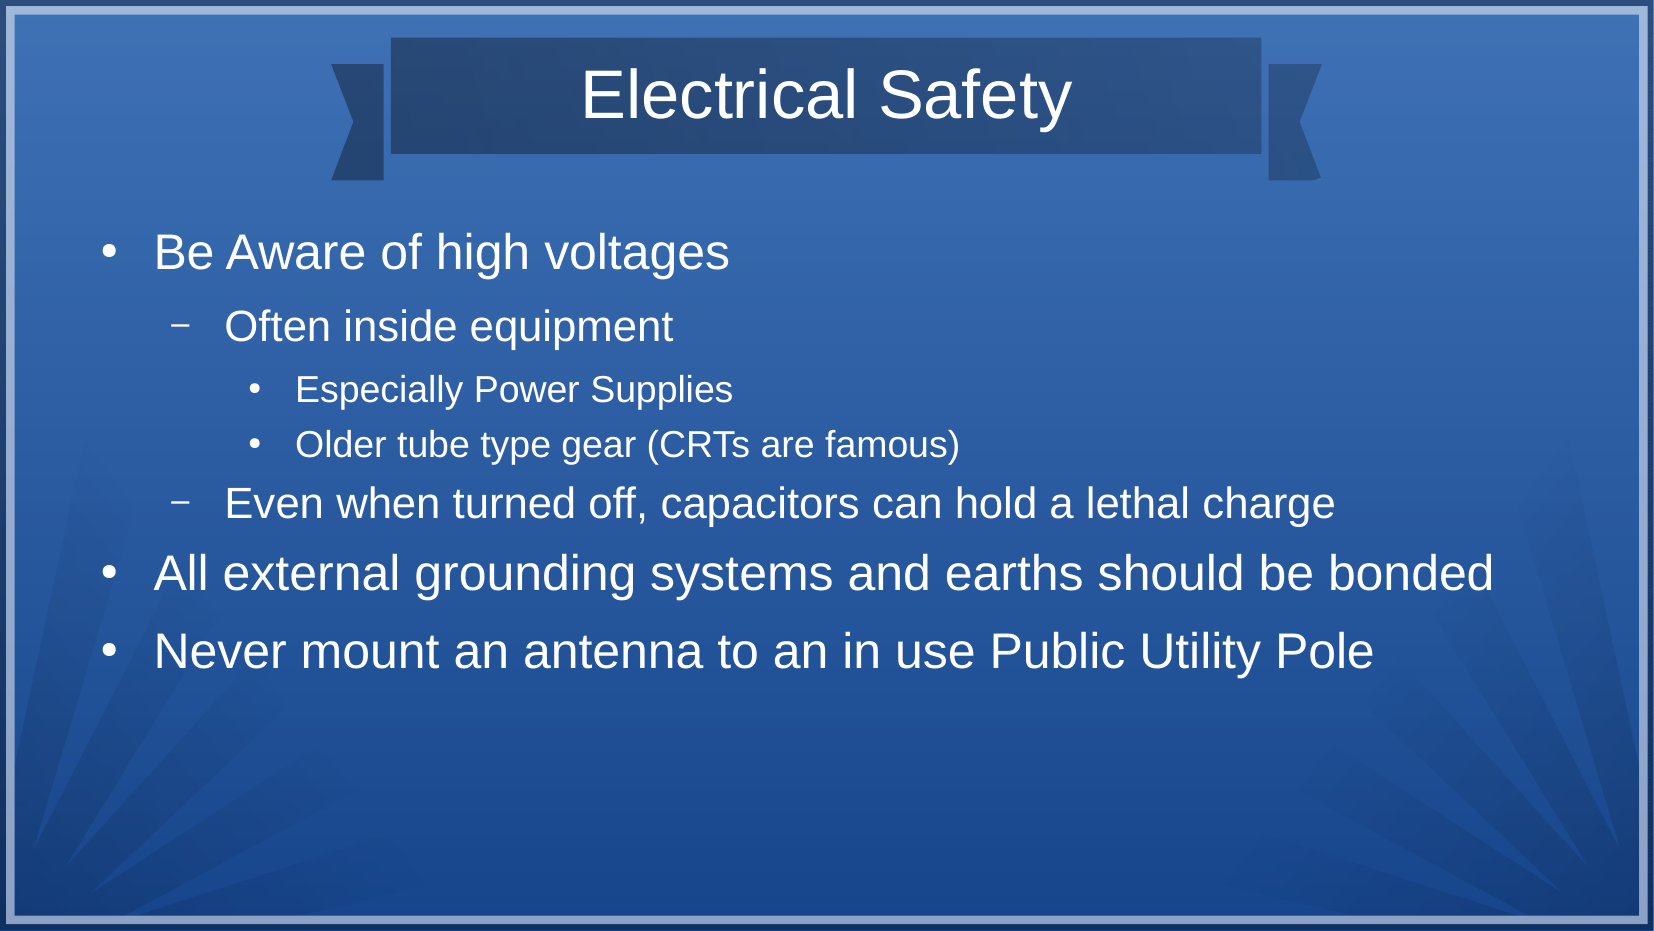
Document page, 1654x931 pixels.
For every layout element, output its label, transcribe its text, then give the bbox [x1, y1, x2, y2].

list Be Aware of high voltages Often inside equipment Especially Power Supplies Older tube type gear (CRTs are famous) Even when turned off, capacitors can hold a lethal charge All external grounding systems and earths should be bonded Never mount an antenna to an in use Public Utility Pole [82, 224, 1571, 848]
title Electrical Safety [389, 35, 1264, 154]
